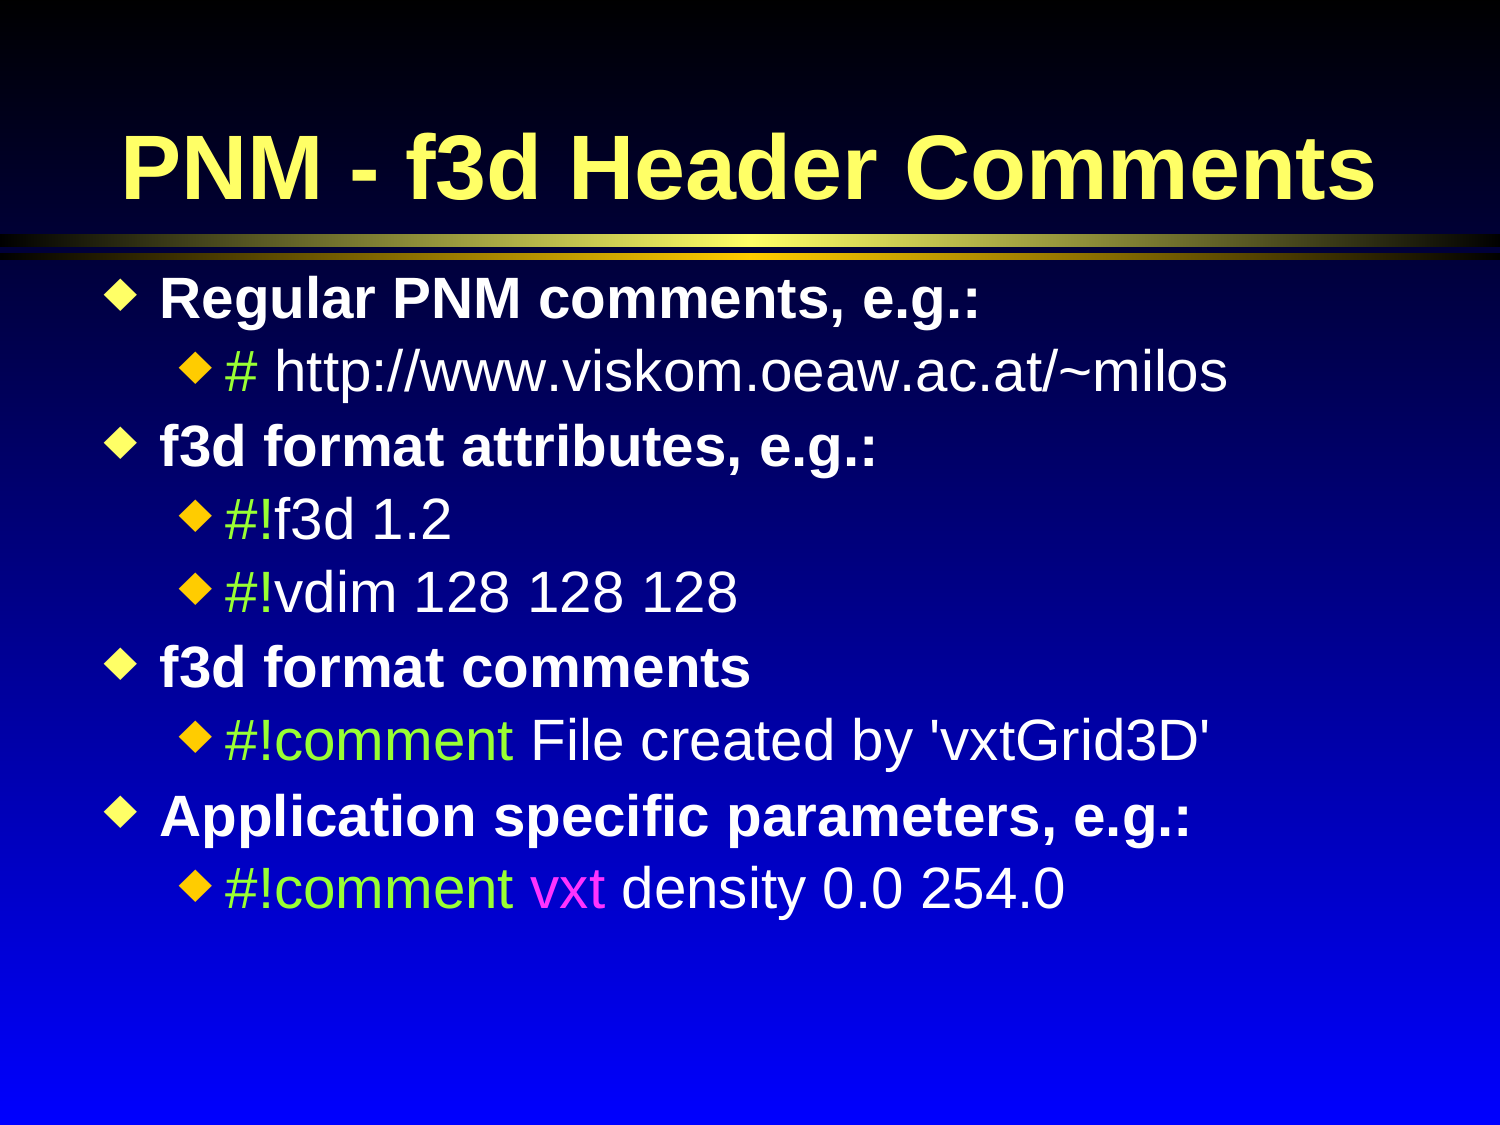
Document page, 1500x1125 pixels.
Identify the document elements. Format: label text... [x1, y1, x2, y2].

list Regular PNM comments, e.g.: # http://www.viskom.oeaw.ac.at/~milos f3d format attributes, e.g.: #!f3d 1.2 #!vdim 128 128 128 f3d format comments #!comment File created by 'vxtGrid3D' Application specific parameters, e.g.: #!comment vxt density 0.0 254.0 [88, 264, 1377, 1073]
title PNM - f3d Header Comments [39, 39, 1460, 227]
